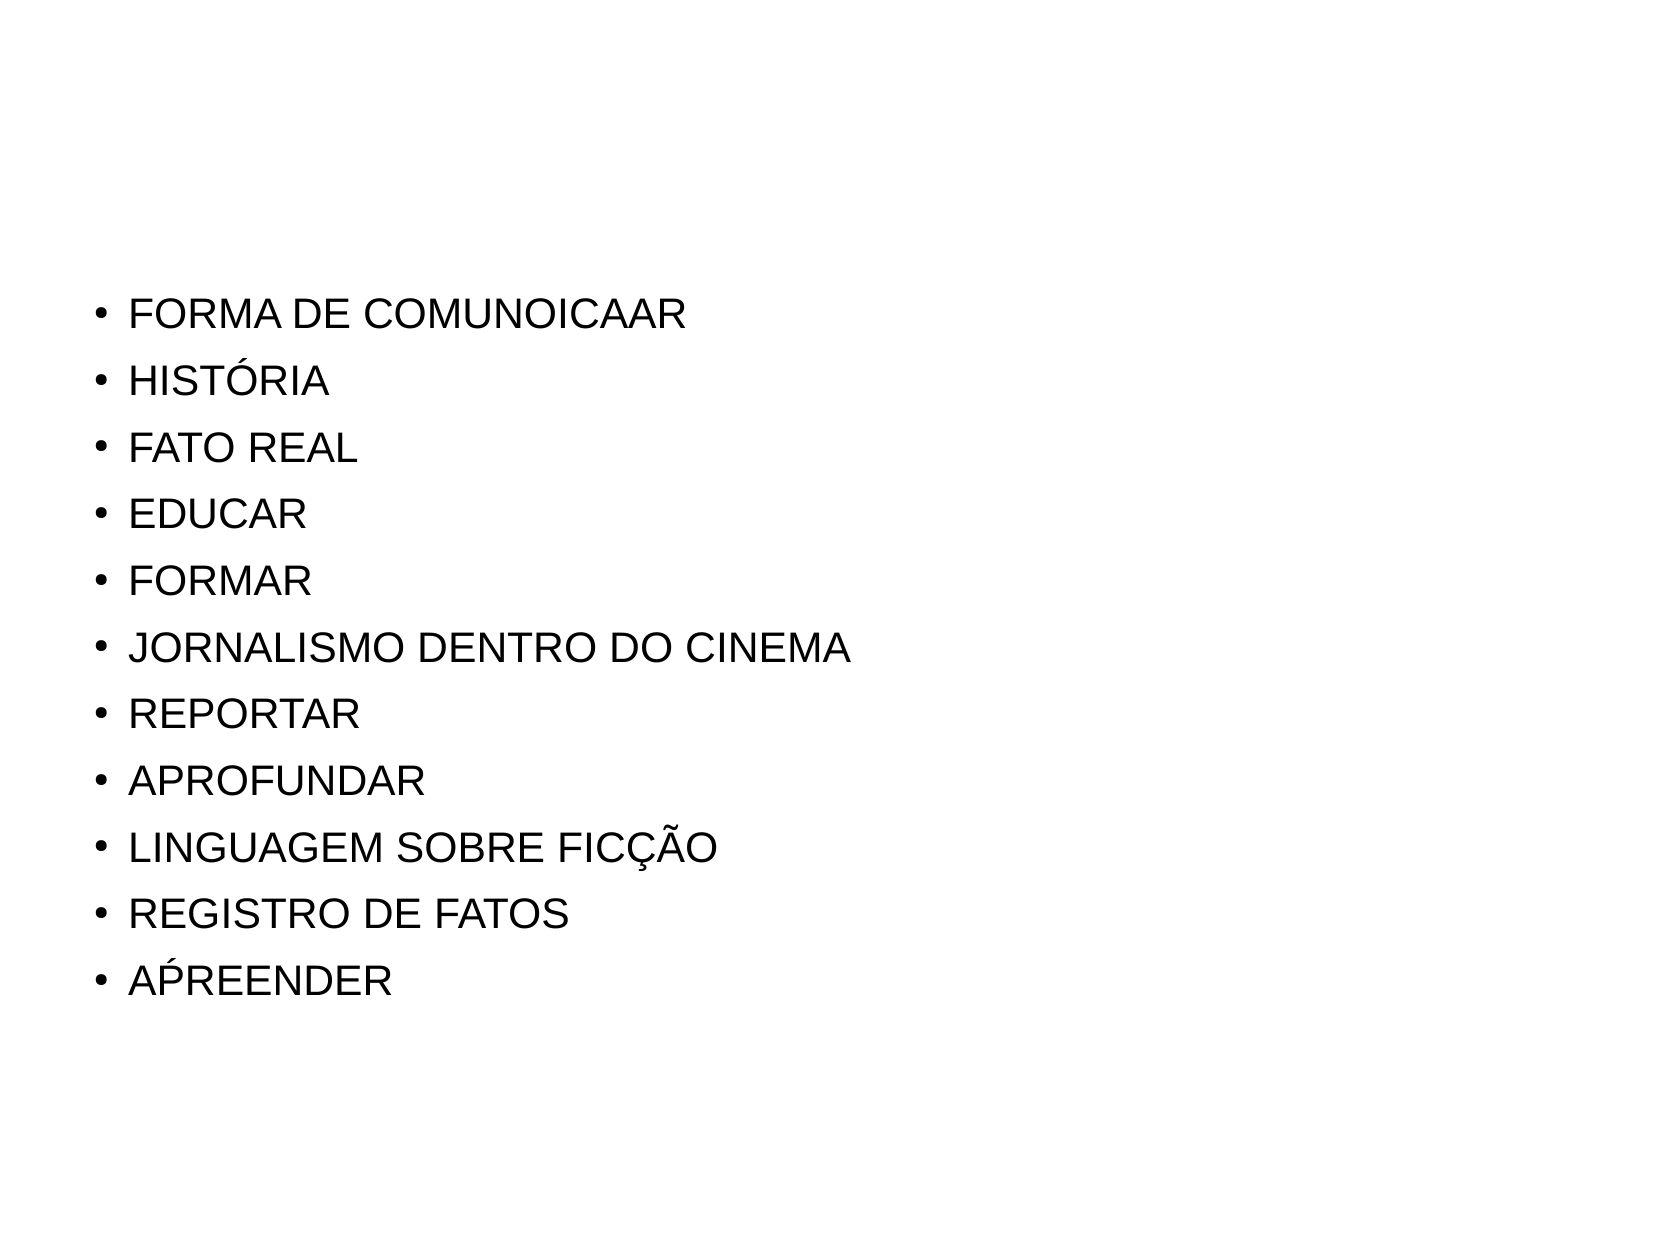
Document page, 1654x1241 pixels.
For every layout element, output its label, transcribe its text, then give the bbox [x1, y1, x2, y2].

list FORMA DE COMUNOICAAR HISTÓRIA FATO REAL EDUCAR FORMAR JORNALISMO DENTRO DO CINEMA REPORTAR APROFUNDAR LINGUAGEM SOBRE FICÇÃO REGISTRO DE FATOS AṔREENDER [82, 290, 1571, 1010]
